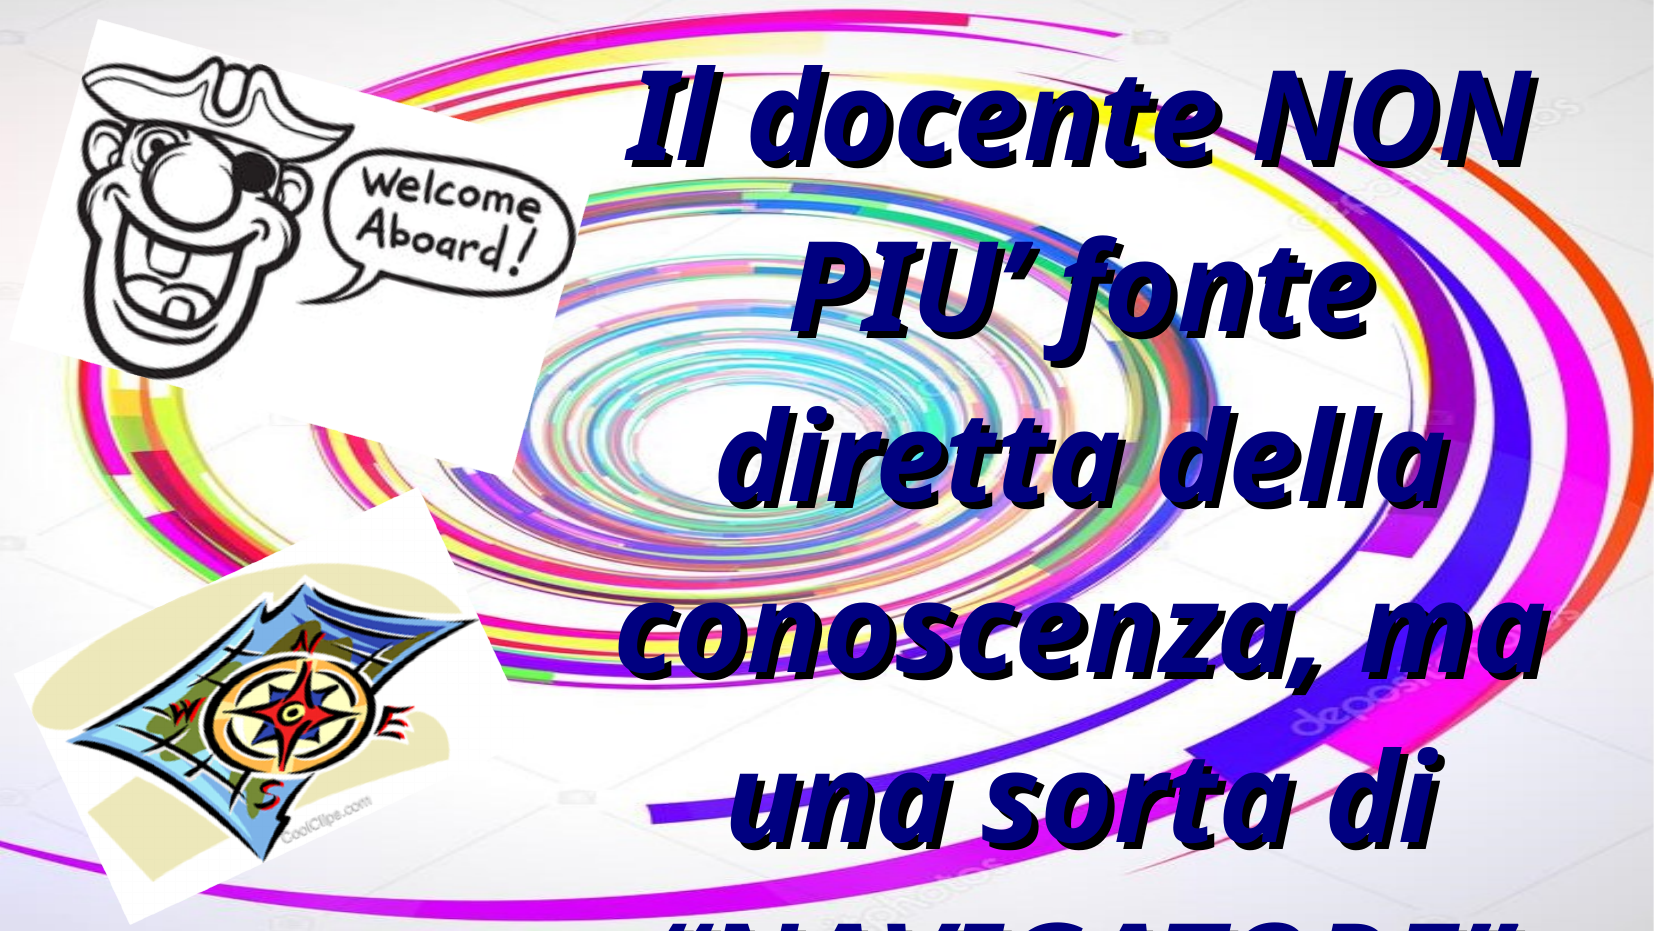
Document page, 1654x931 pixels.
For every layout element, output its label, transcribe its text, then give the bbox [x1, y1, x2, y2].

text_box Il docente NON PIU’ fonte diretta della conoscenza, ma una sorta di “NAVIGATORE” che indica la direzione da seguire durante il cammino. [555, 19, 1606, 931]
picture [0, 0, 1654, 931]
